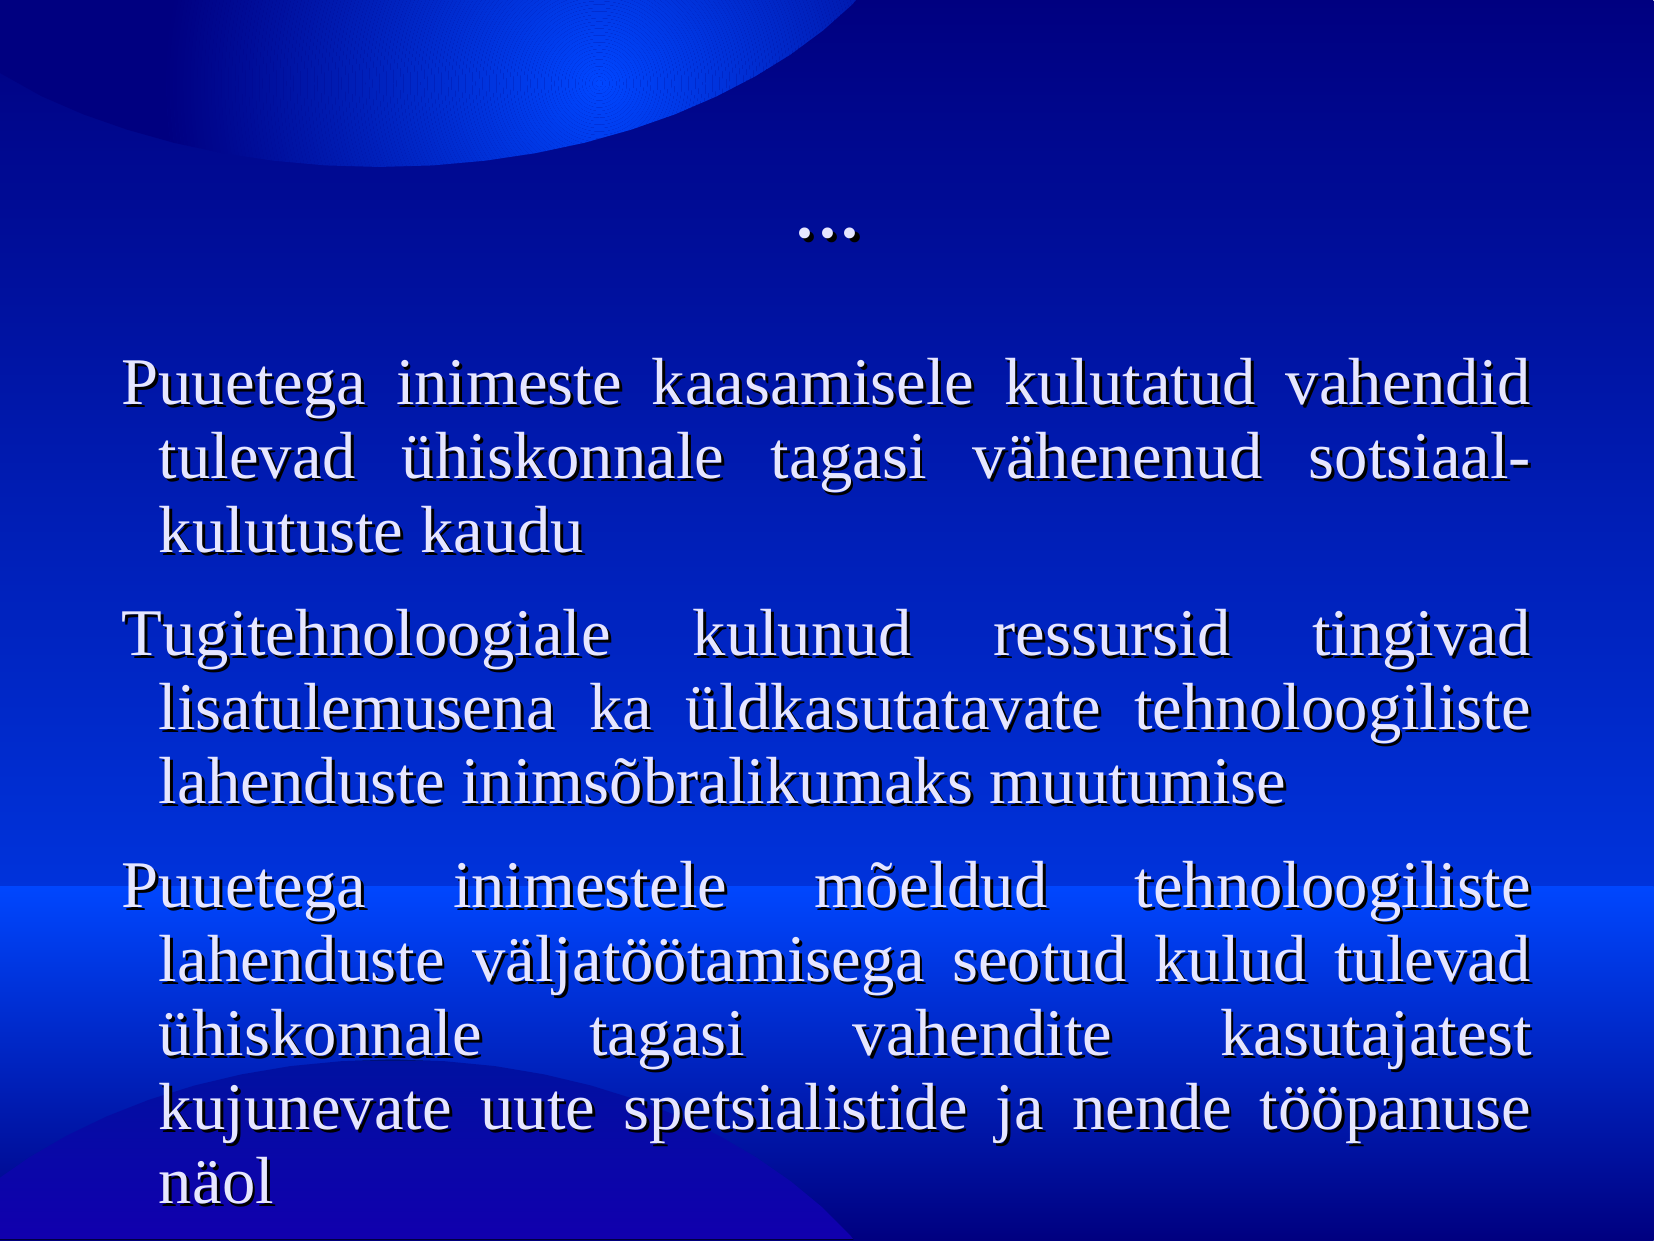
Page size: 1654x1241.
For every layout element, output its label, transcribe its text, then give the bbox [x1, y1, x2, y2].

title ... [121, 102, 1534, 311]
list Puuetega inimeste kaasamisele kulutatud vahendid tulevad ühiskonnale tagasi vähenenud sotsiaal-kulutuste kaudu Tugitehnoloogiale kulunud ressursid tingivad lisatulemusena ka üldkasutatavate tehnoloogiliste lahenduste inimsõbralikumaks muutumise Puuetega inimestele mõeldud tehnoloogiliste lahenduste väljatöötamisega seotud kulud tulevad ühiskonnale tagasi vahendite kasutajatest kujunevate uute spetsialistide ja nende tööpanuse näol [121, 344, 1534, 1219]
